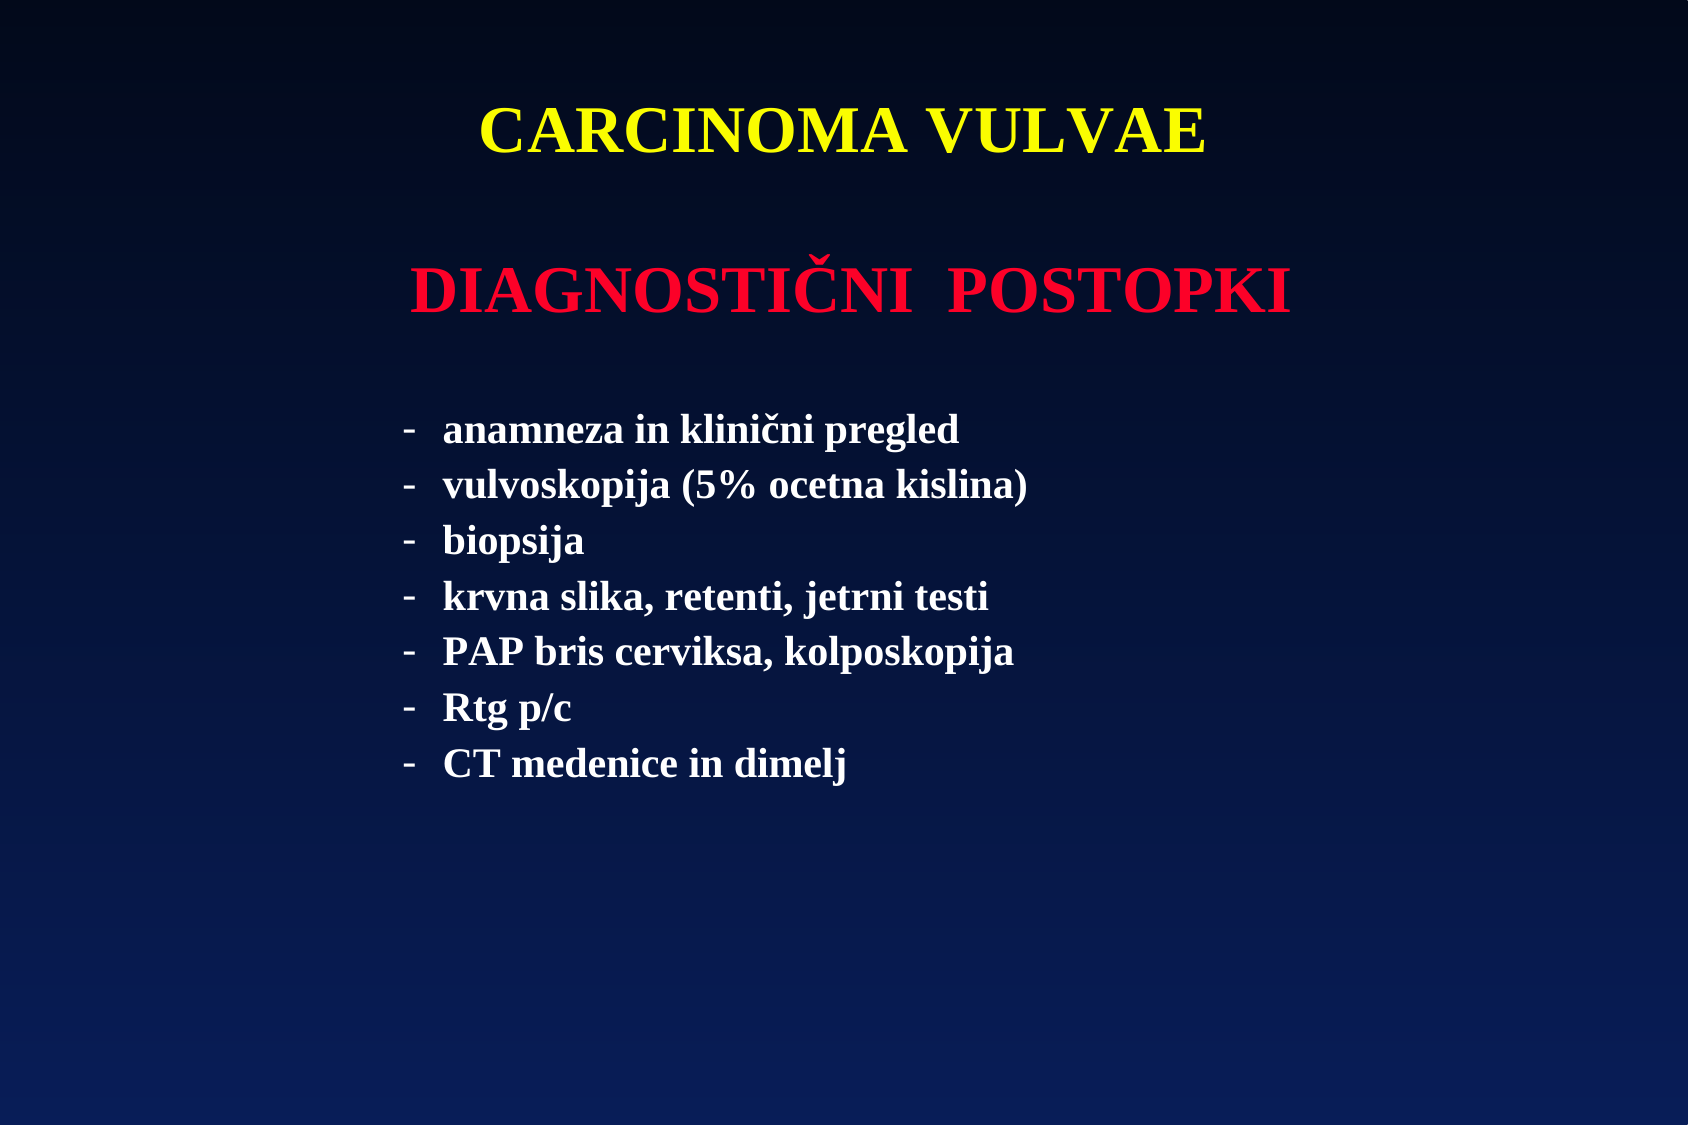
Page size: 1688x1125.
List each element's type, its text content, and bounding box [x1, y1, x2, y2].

list anamneza in klinični pregled vulvoskopija (5% ocetna kislina) biopsija krvna slika, retenti, jetrni testi PAP bris cerviksa, kolposkopija Rtg p/c CT medenice in dimelj [387, 399, 1325, 963]
title CARCINOMA VULVAE DIAGNOSTIČNI POSTOPKI [0, 37, 1688, 375]
